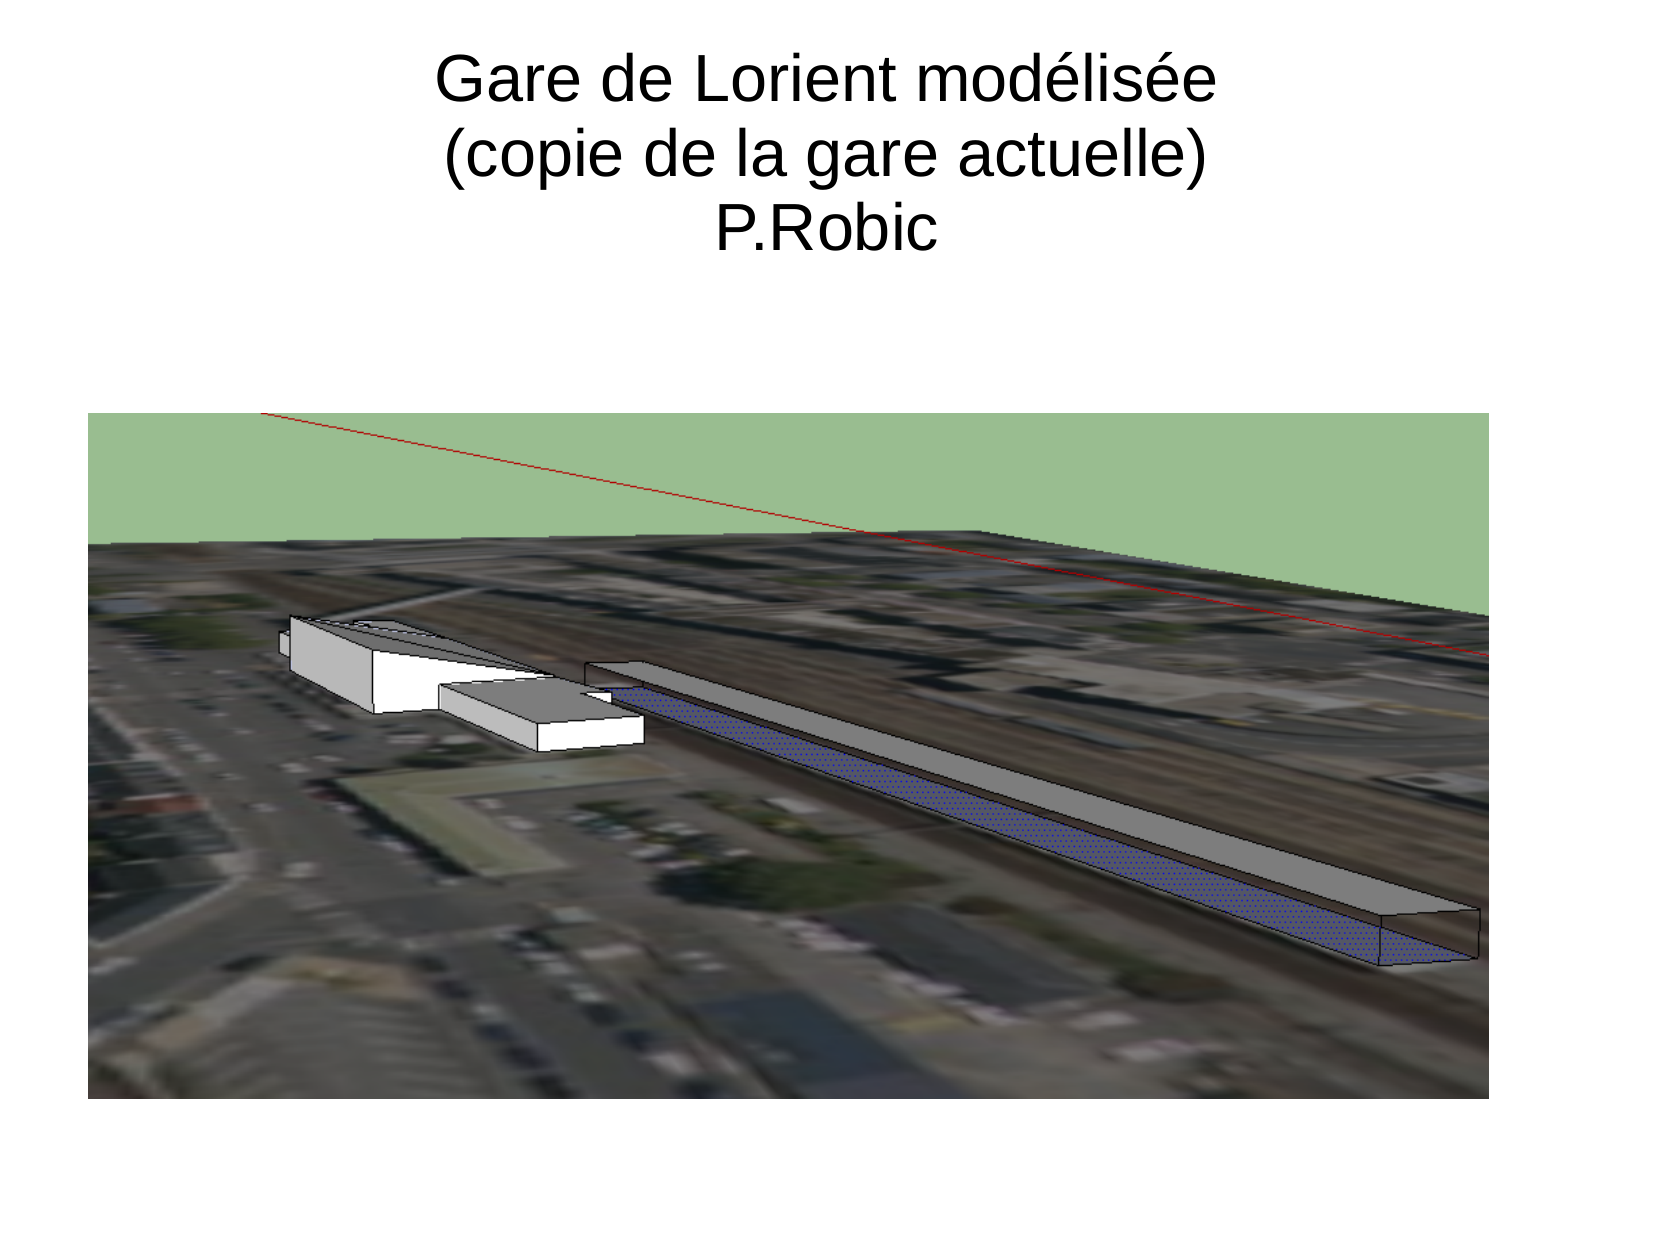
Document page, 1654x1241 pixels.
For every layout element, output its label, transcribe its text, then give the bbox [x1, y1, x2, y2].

title Gare de Lorient modélisée (copie de la gare actuelle) P.Robic [82, 40, 1571, 266]
picture [88, 413, 1489, 1099]
